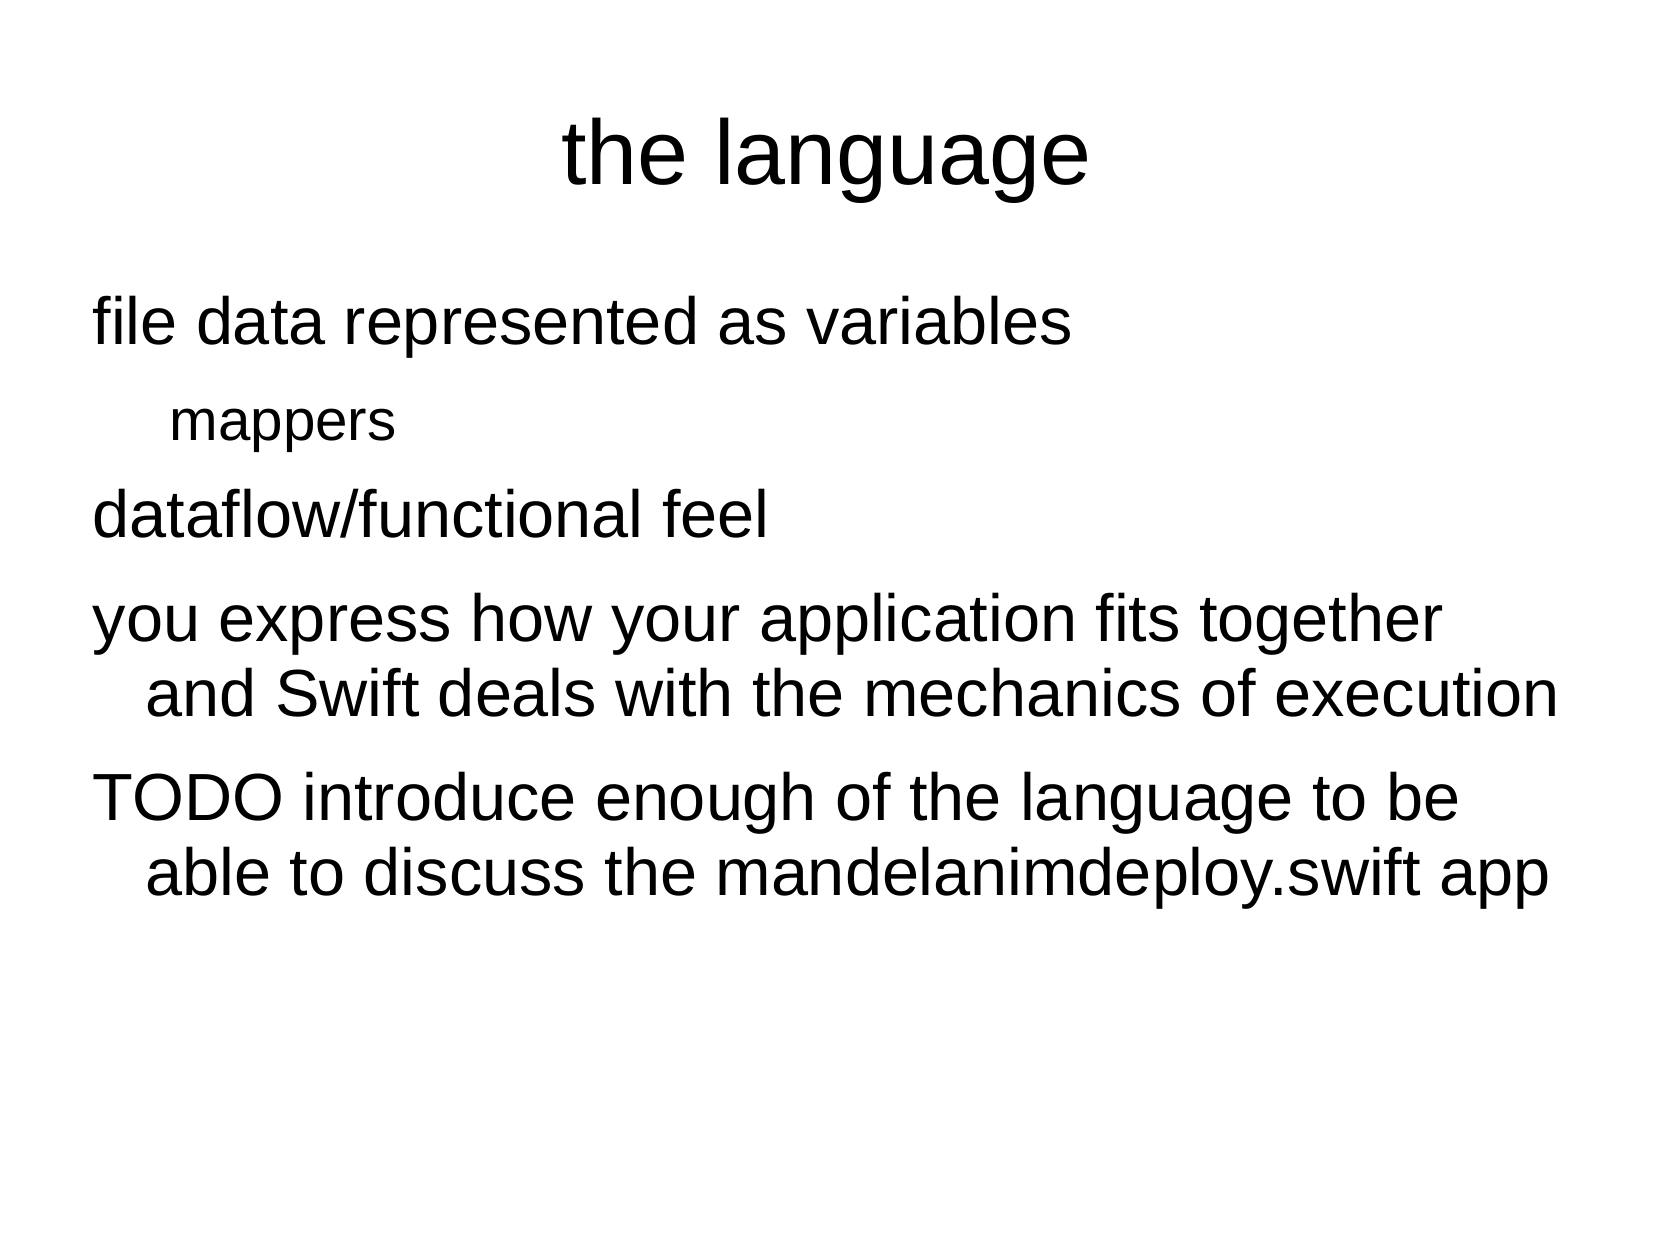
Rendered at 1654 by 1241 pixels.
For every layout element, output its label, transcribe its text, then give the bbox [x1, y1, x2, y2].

list file data represented as variables mappers dataflow/functional feel you express how your application fits together and Swift deals with the mechanics of execution TODO introduce enough of the language to be able to discuss the mandelanimdeploy.swift app [75, 283, 1564, 1088]
title the language [82, 56, 1571, 250]
